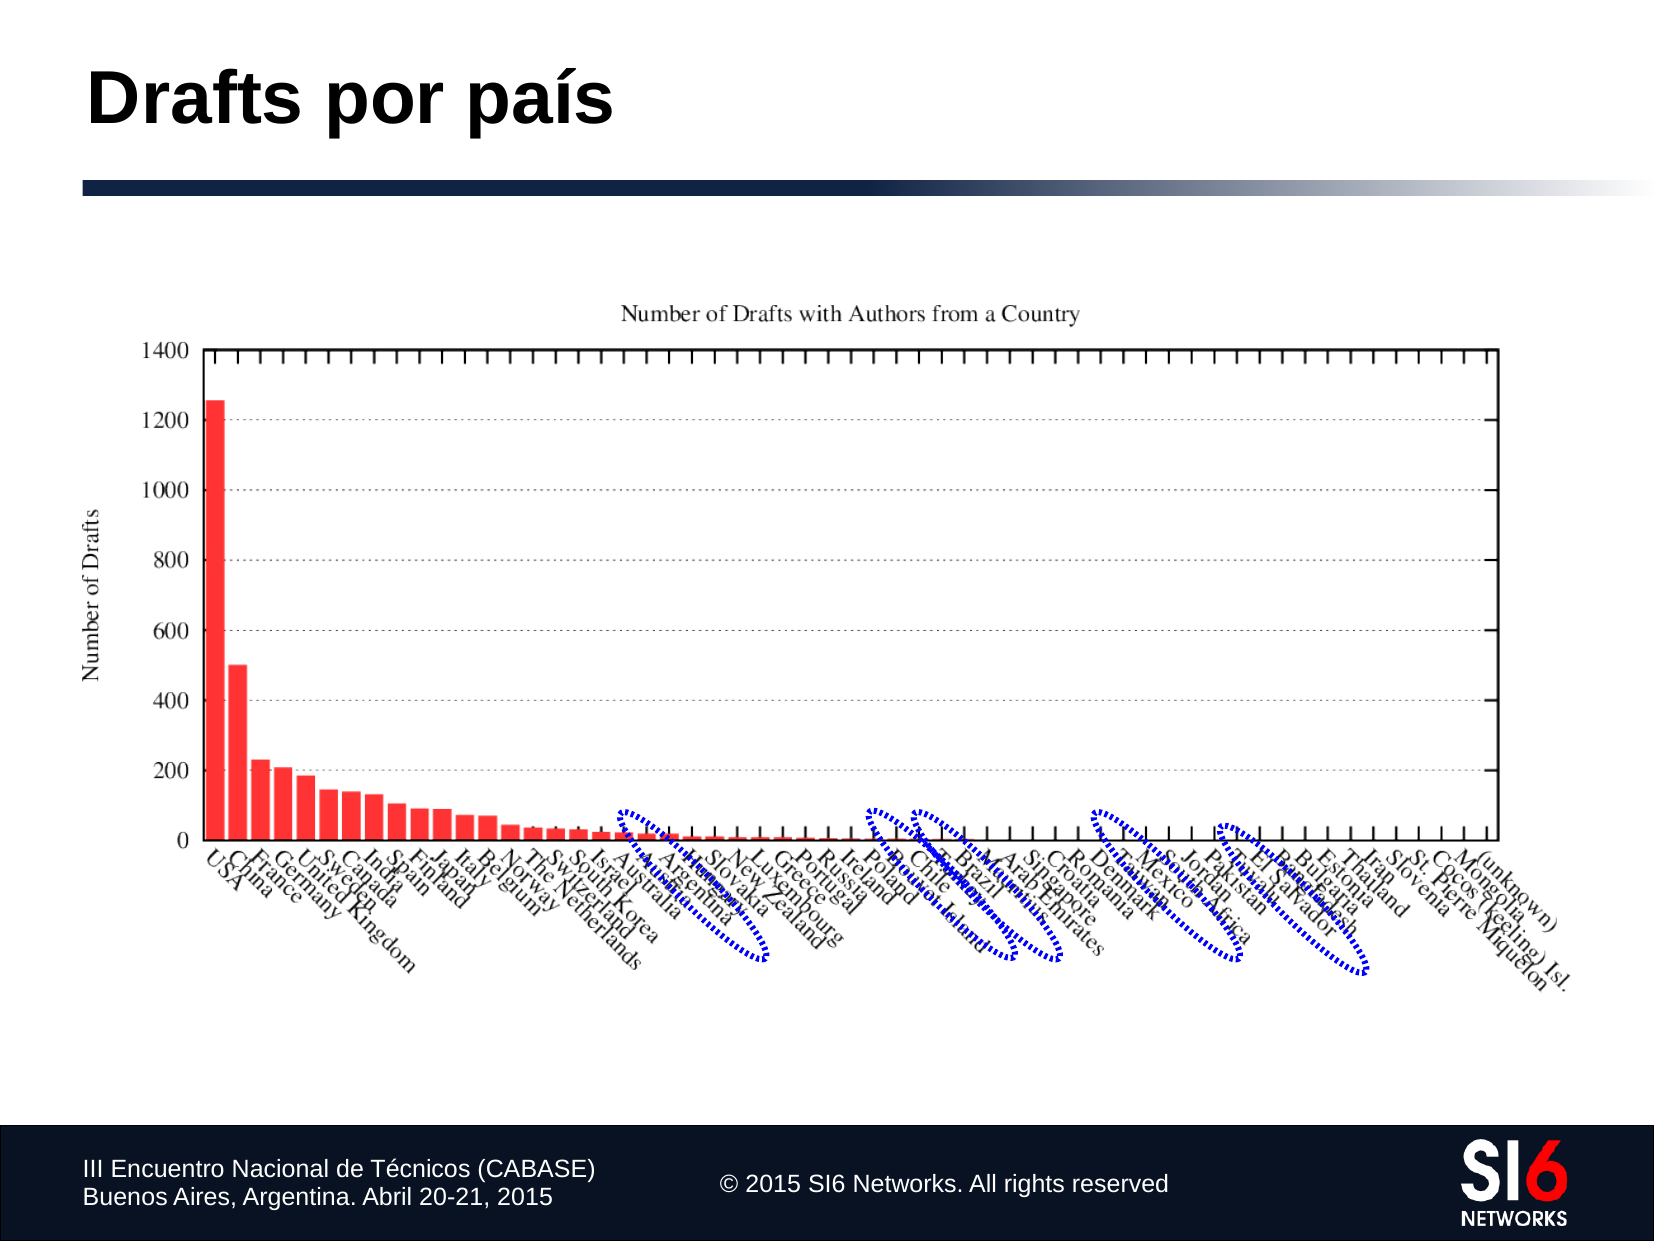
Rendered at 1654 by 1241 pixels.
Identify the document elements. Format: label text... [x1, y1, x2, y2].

picture [82, 305, 1571, 993]
title Drafts por país [86, 30, 1576, 166]
picture [1461, 1139, 1567, 1226]
